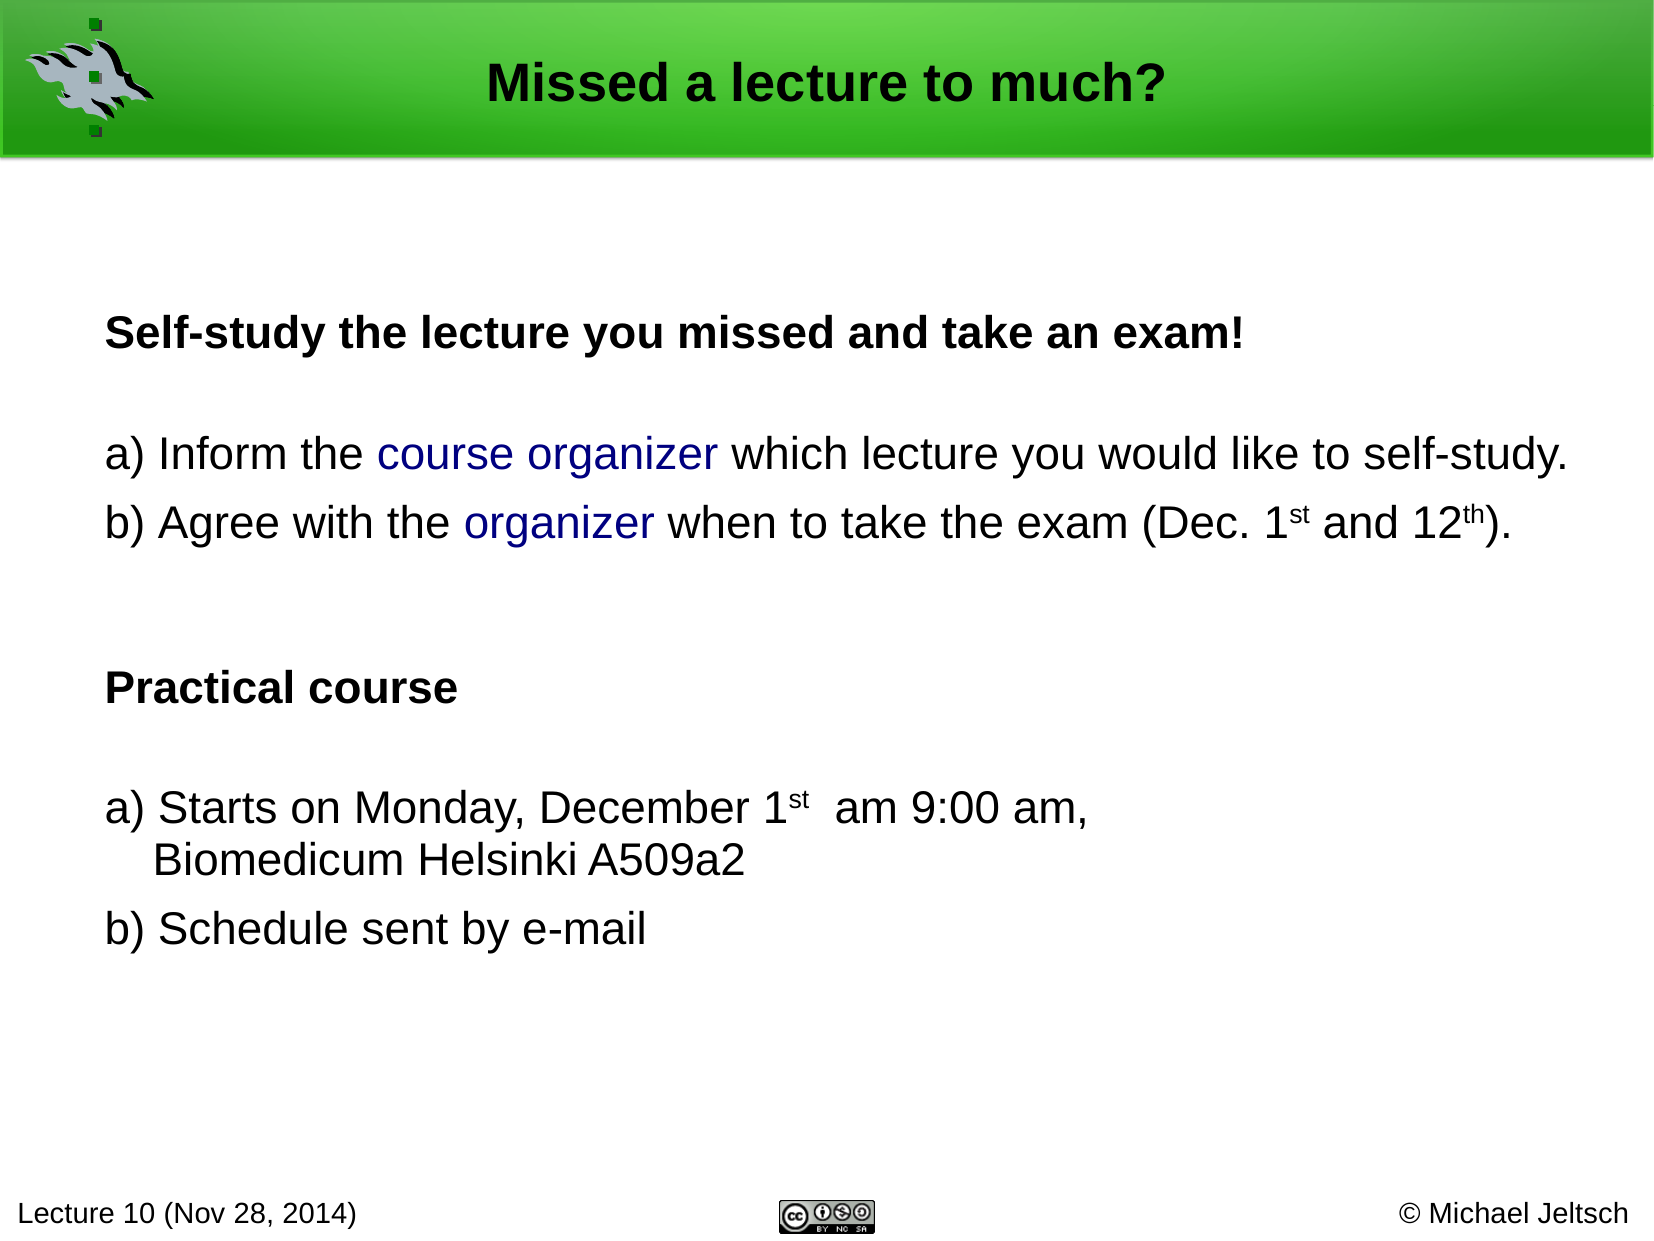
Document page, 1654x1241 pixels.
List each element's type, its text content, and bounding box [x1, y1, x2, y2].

text_box Practical course Starts on Monday, December 1st am 9:00 am, Biomedicum Helsinki A509a2 Schedule sent by e-mail [89, 654, 1105, 964]
text_box Missed a lecture to much? [471, 44, 1184, 121]
picture [779, 1200, 875, 1234]
text_box Self-study the lecture you missed and take an exam! Inform the course organizer which lecture you would like to self-study. Agree with the organizer when to take the exam (Dec. 1st and 12th). [89, 300, 1598, 558]
